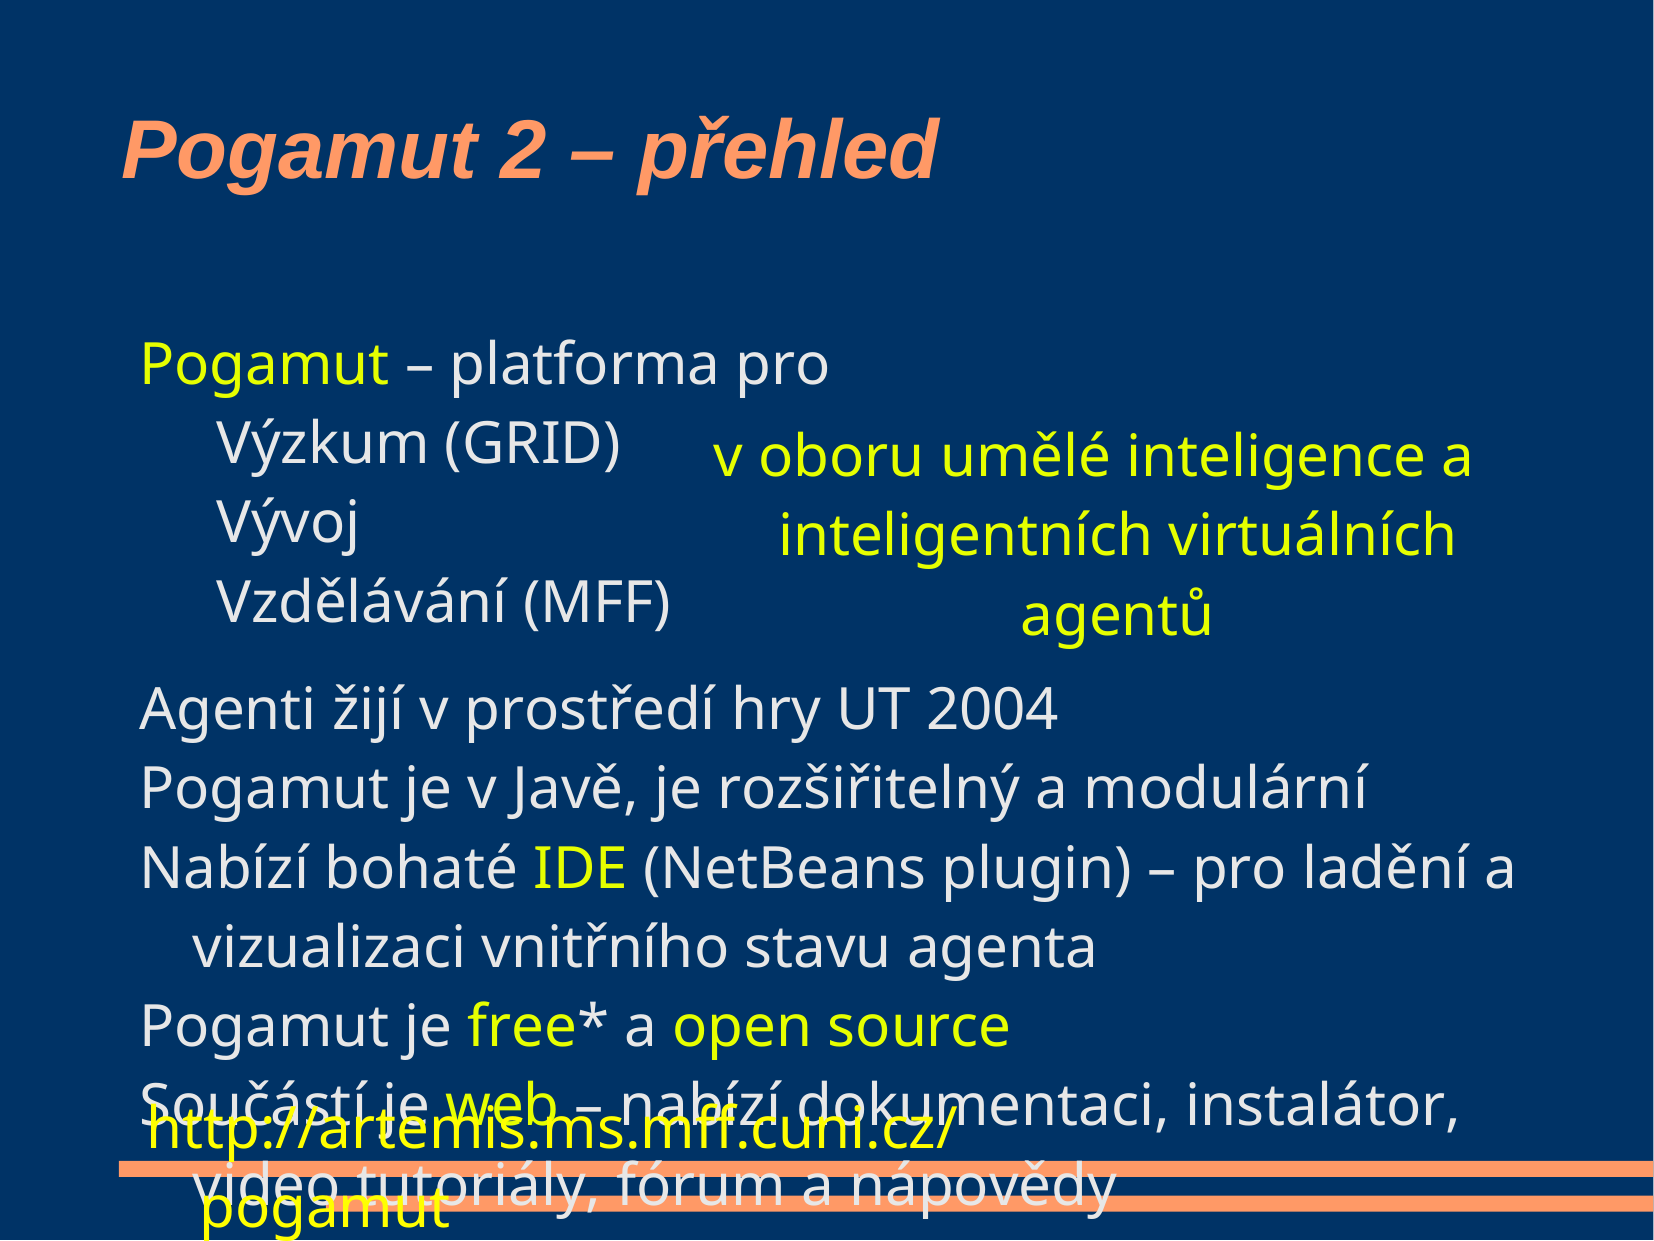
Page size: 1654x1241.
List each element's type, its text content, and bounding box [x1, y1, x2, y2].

title Pogamut 2 – přehled [121, 53, 1534, 247]
list Pogamut – platforma pro Výzkum (GRID) Vývoj Vzdělávání (MFF) Agenti žijí v prostředí hry UT 2004 Pogamut je v Javě, je rozšiřitelný a modulární Nabízí bohaté IDE (NetBeans plugin) – pro ladění a vizualizaci vnitřního stavu agenta Pogamut je free* a open source Součástí je web – nabízí dokumentaci, instalátor, video tutoriály, fórum a nápovědy [121, 322, 1561, 1118]
text_box v oboru umělé inteligence a inteligentních virtuálních agentů [590, 406, 1504, 665]
text_box http://artemis.ms.mff.cuni.cz/pogamut [128, 1085, 1123, 1152]
